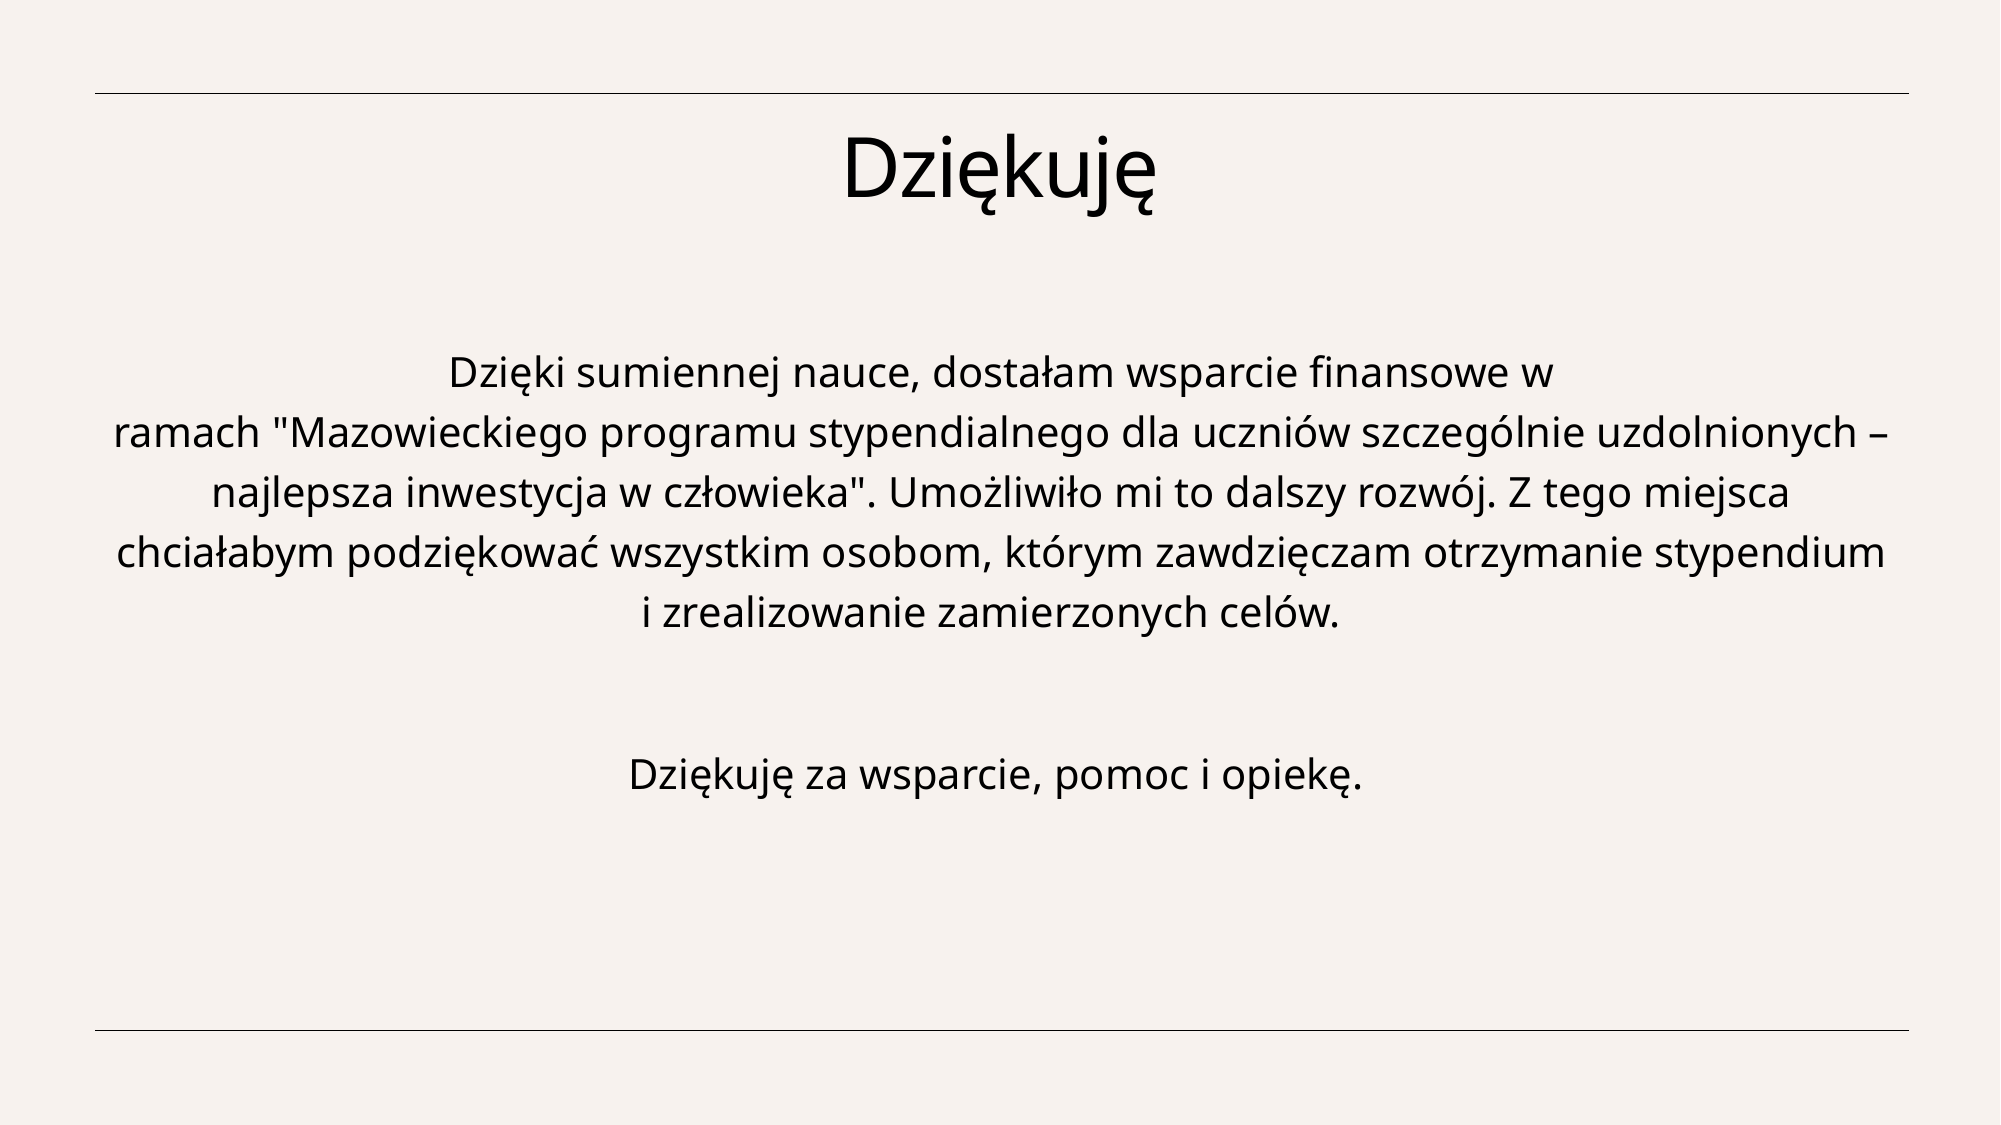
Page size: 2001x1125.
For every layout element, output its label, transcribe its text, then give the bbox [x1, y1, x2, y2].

list Dzięki sumiennej nauce, dostałam wsparcie finansowe w ramach "Mazowieckiego programu stypendialnego dla uczniów szczególnie uzdolnionych – najlepsza inwestycja w człowieka". Umożliwiło mi to dalszy rozwój. Z tego miejsca chciałabym podziękować wszystkim osobom, którym zawdzięczam otrzymanie stypendium i zrealizowanie zamierzonych celów. Dziękuję za wsparcie, pomoc i opiekę. [94, 326, 1909, 969]
title Dziękuję [93, 117, 1907, 309]
